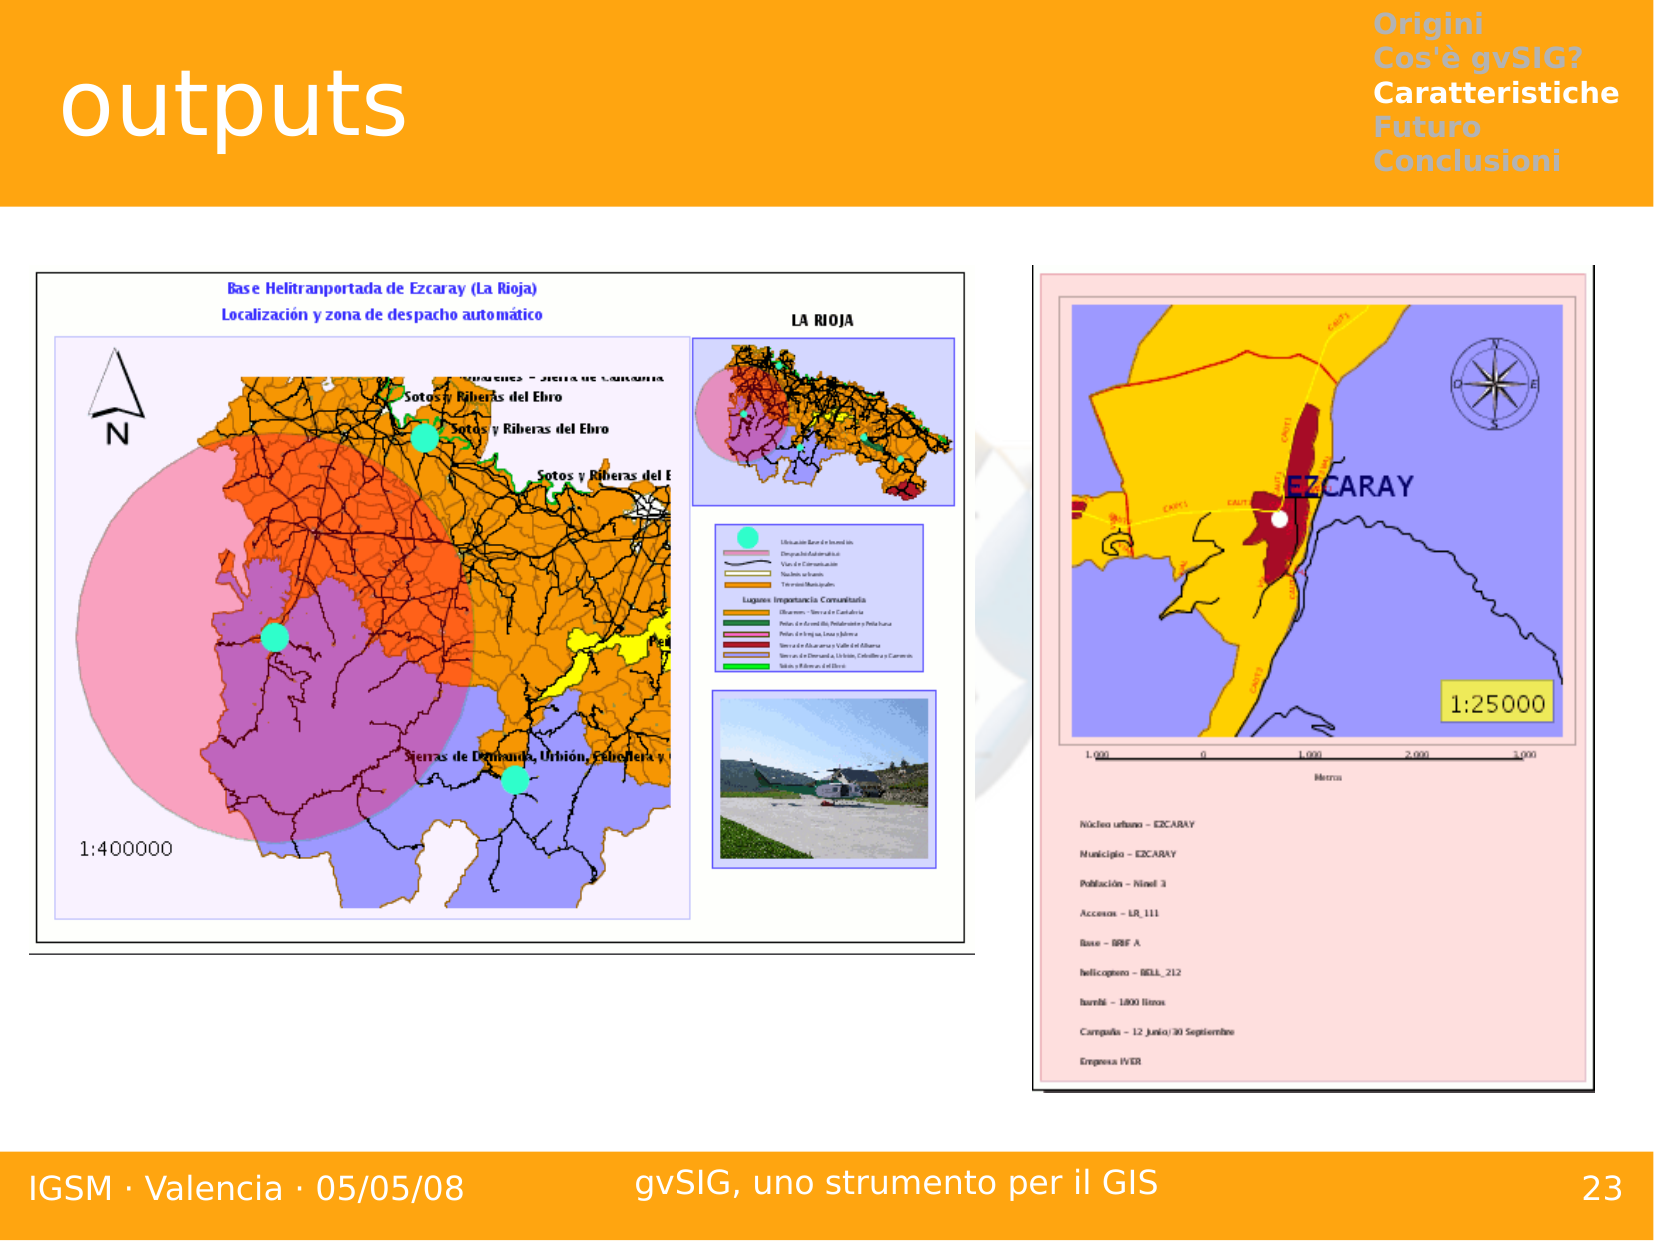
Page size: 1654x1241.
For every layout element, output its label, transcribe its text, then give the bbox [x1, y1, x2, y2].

picture [1032, 265, 1595, 1093]
picture [29, 265, 975, 955]
title outputs [59, 29, 1358, 178]
text_box Origini Cos'è gvSIG? Caratteristiche Futuro Conclusioni [1358, 0, 1654, 207]
